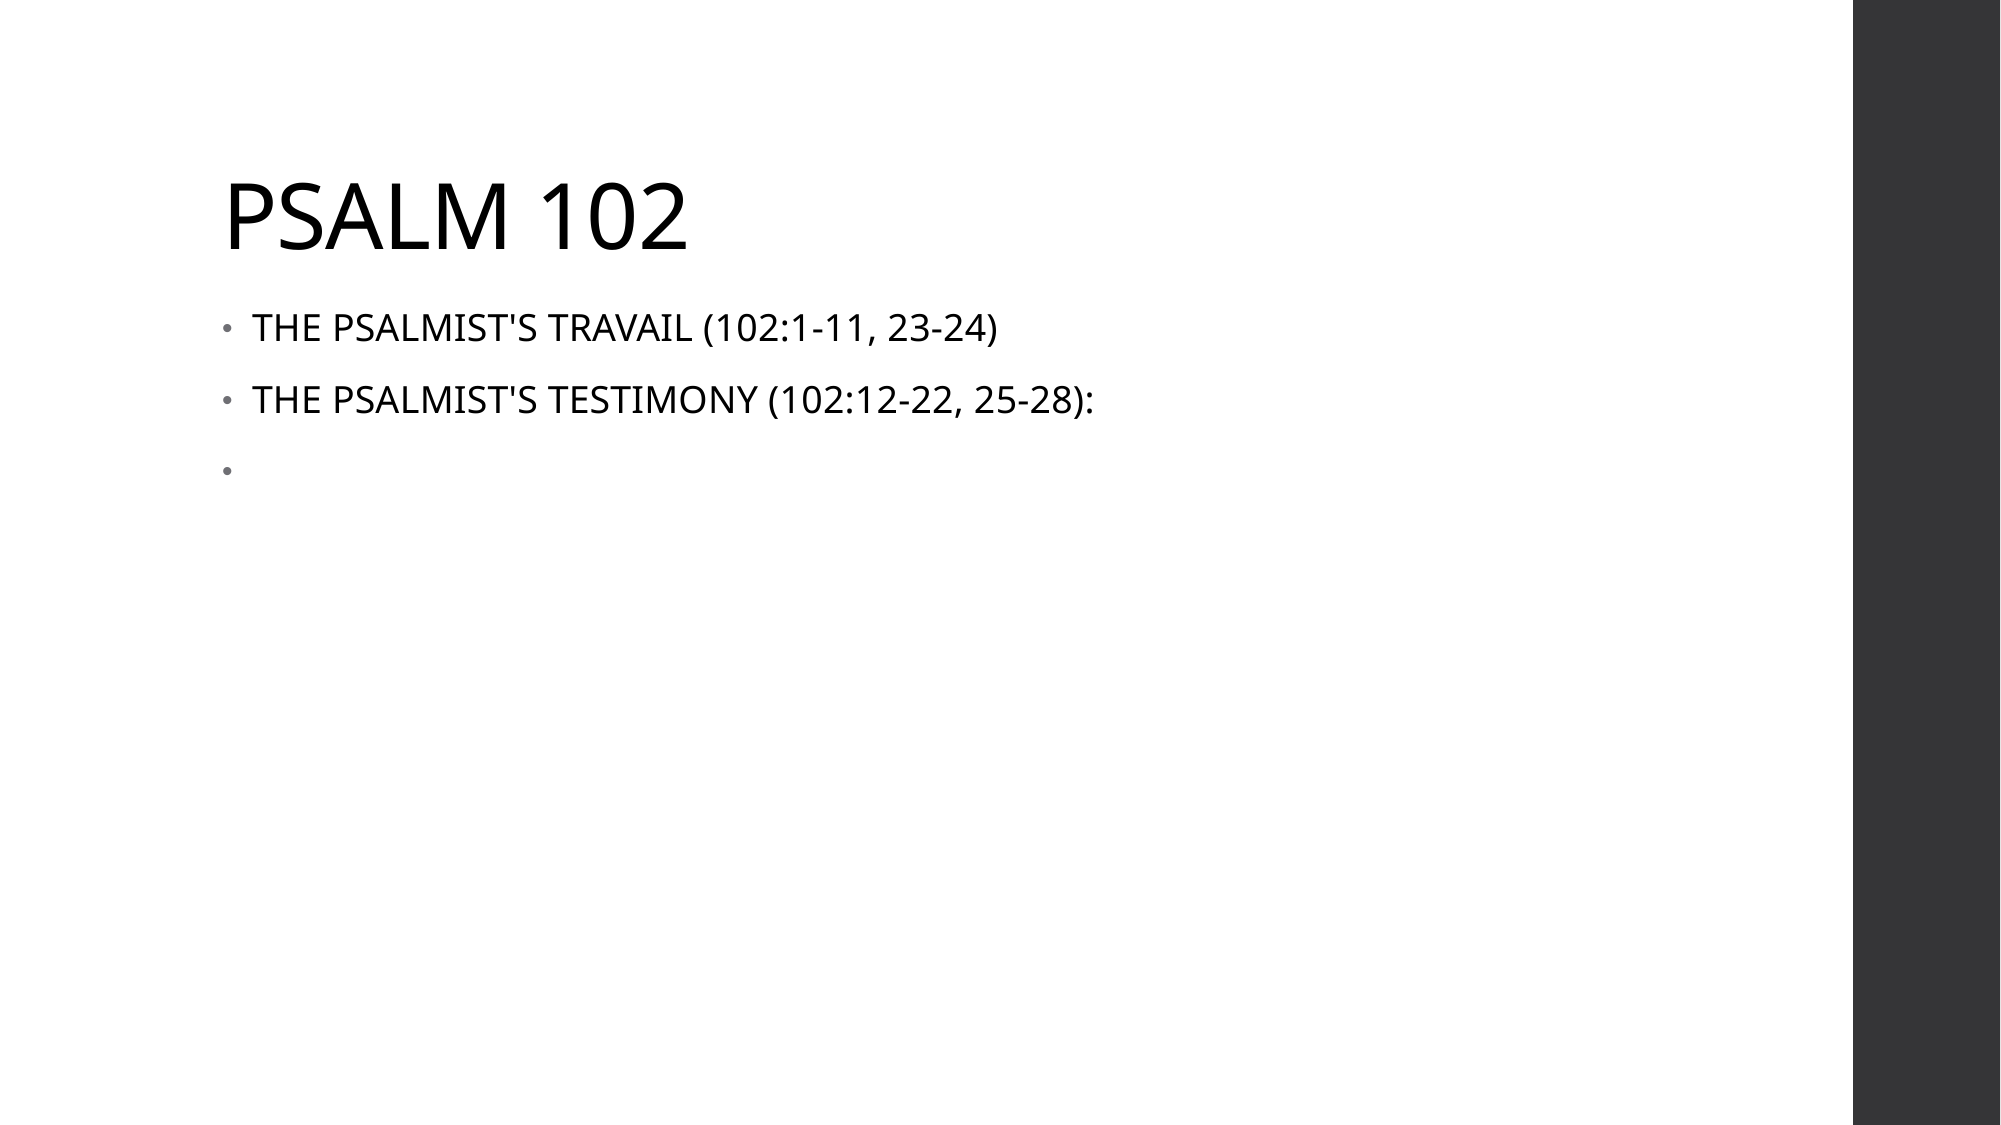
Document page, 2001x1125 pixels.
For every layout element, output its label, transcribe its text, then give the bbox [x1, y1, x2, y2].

list THE PSALMIST'S TRAVAIL (102:1-11, 23-24) THE PSALMIST'S TESTIMONY (102:12-22, 25-28): [206, 299, 1617, 1014]
title PSALM 102 [206, 60, 1797, 278]
